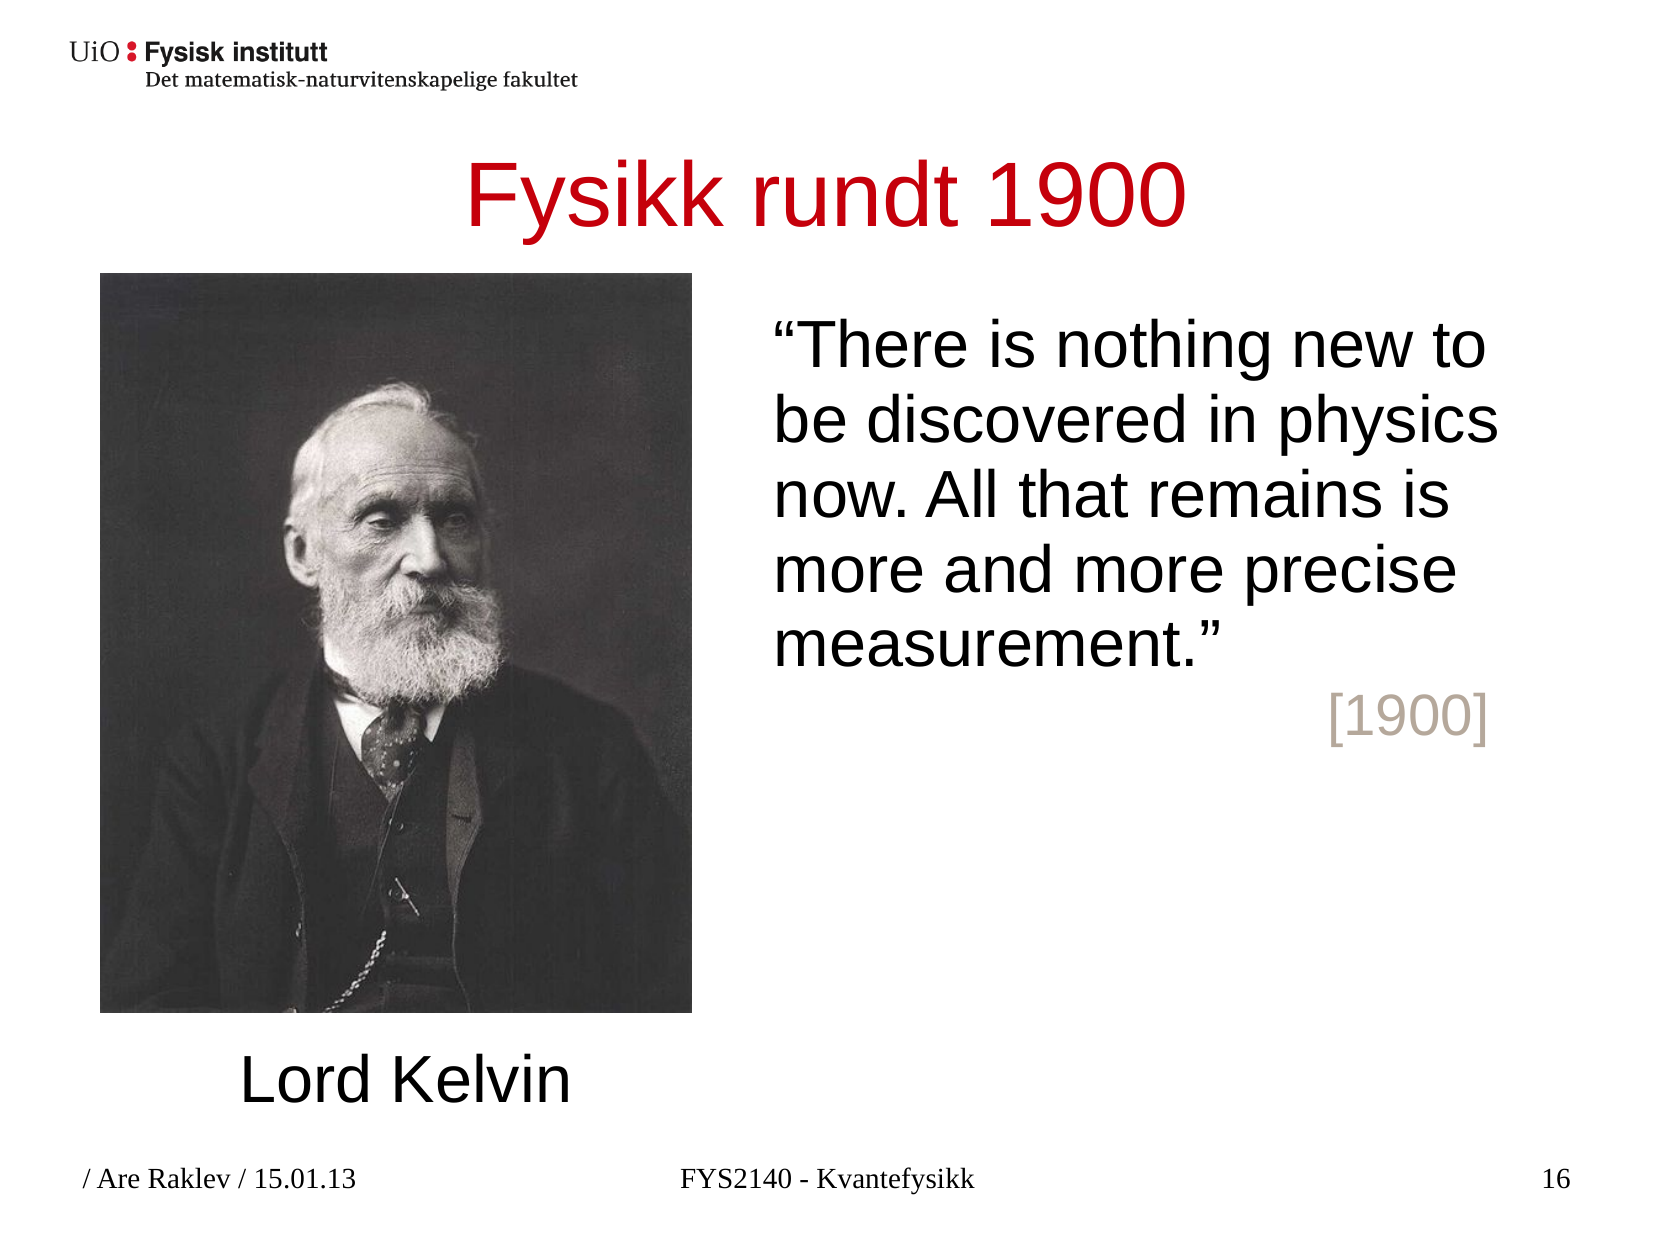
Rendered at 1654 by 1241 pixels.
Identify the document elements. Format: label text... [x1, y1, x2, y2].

title Fysikk rundt 1900 [82, 90, 1571, 298]
picture [100, 273, 692, 1013]
text_box [1900] [1312, 675, 1534, 755]
text_box “There is nothing new to be discovered in physics now. All that remains is more and more precise measurement.” [759, 300, 1576, 688]
picture [68, 37, 581, 93]
text_box Lord Kelvin [224, 1034, 588, 1124]
